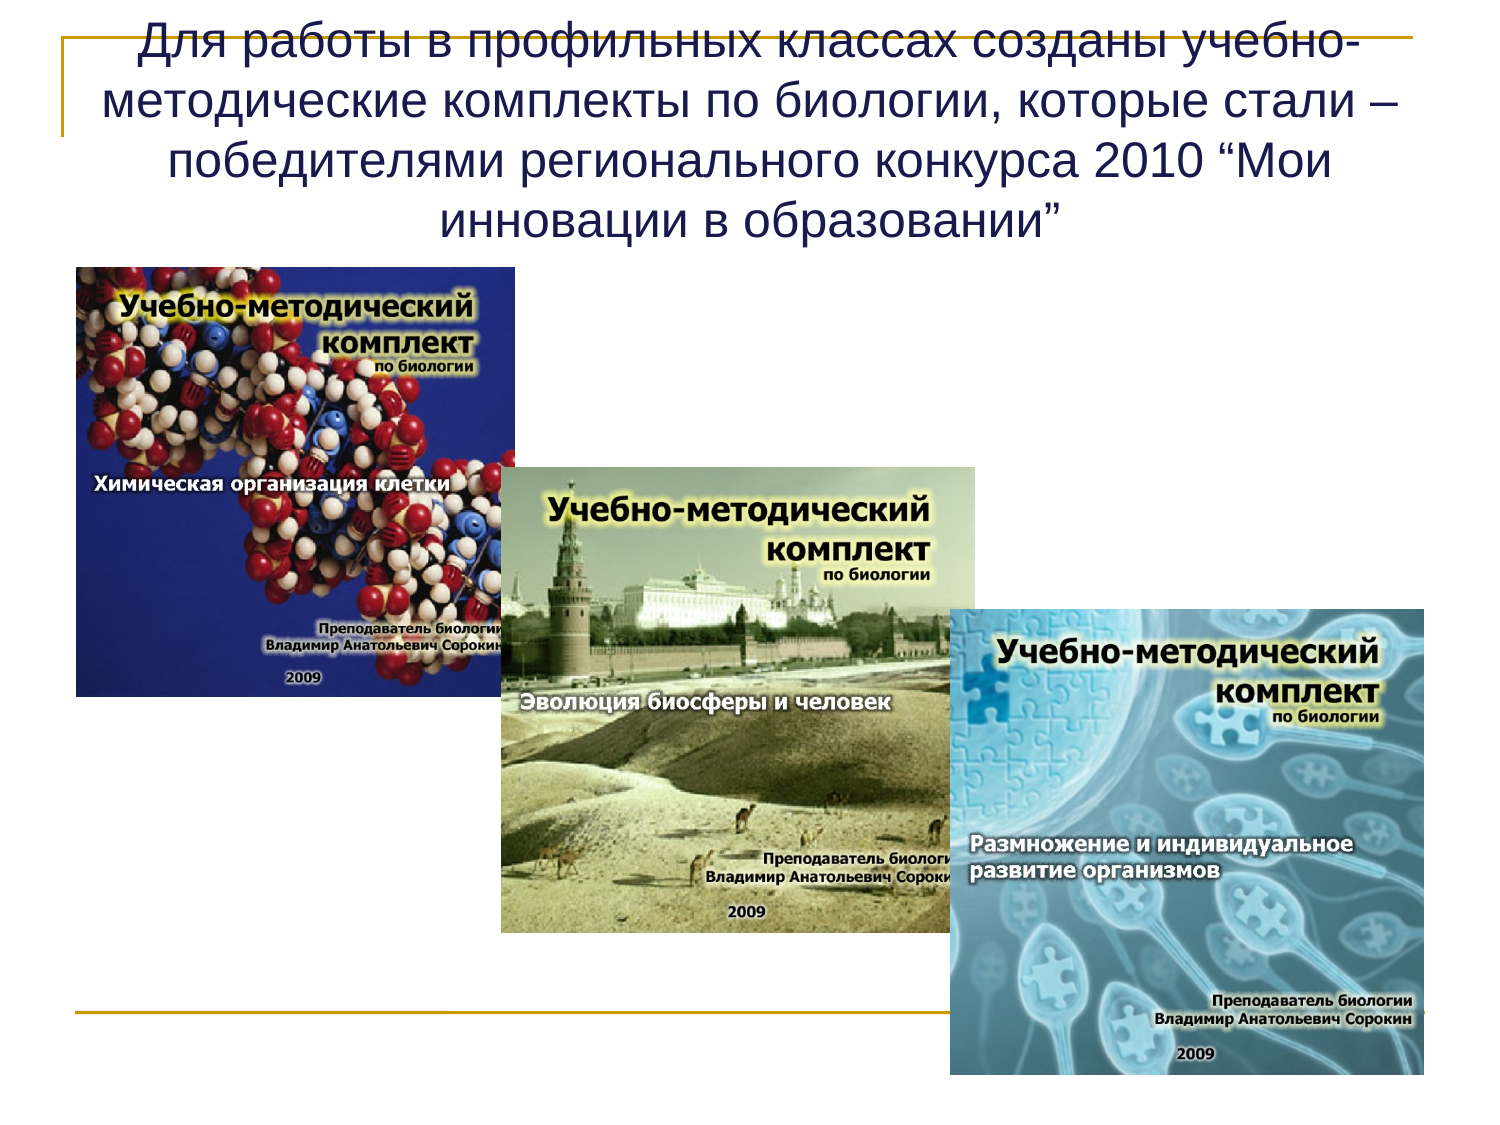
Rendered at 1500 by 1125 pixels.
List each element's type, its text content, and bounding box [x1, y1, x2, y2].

picture [76, 267, 1424, 1075]
text_box Для работы в профильных классах созданы учебно-методические комплекты по биологии, которые стали – победителями регионального конкурса 2010 “Мои инновации в образовании” [75, 0, 1426, 255]
